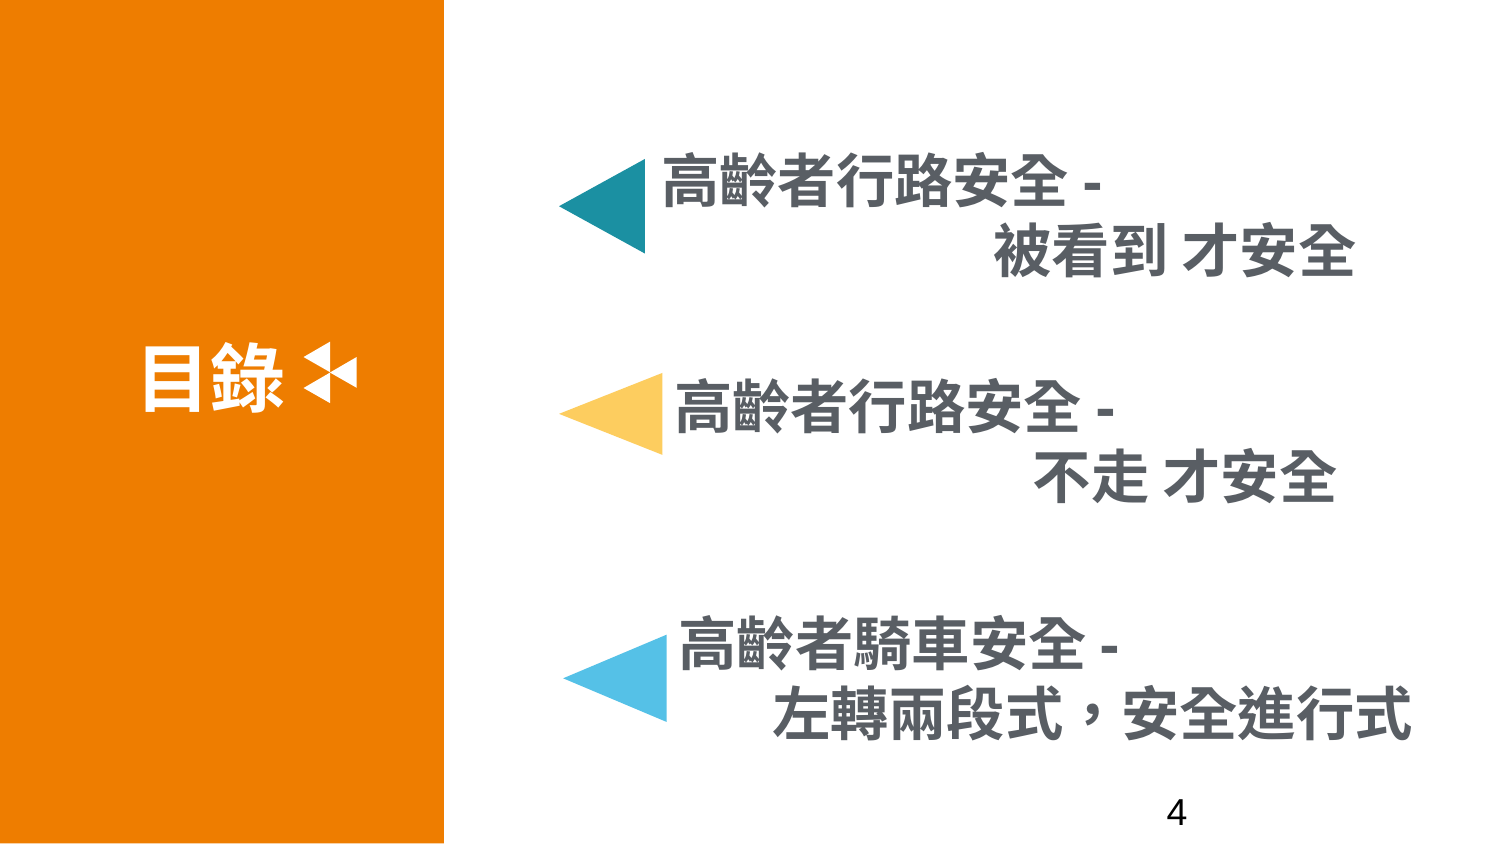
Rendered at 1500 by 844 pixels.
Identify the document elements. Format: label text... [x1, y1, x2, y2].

text_box [563, 634, 667, 722]
text_box 高齡者行路安全- 被看到 才安全 [650, 138, 1490, 290]
text_box 高齡者行路安全- 不走 才安全 [663, 364, 1490, 517]
text_box 高齡者騎車安全- 左轉兩段式，安全進行式 [667, 601, 1473, 754]
text_box [559, 372, 663, 455]
text_box 目錄 [123, 325, 320, 427]
text_box [0, 0, 444, 844]
text_box [559, 158, 645, 254]
text_box <編號> [1151, 787, 1490, 833]
